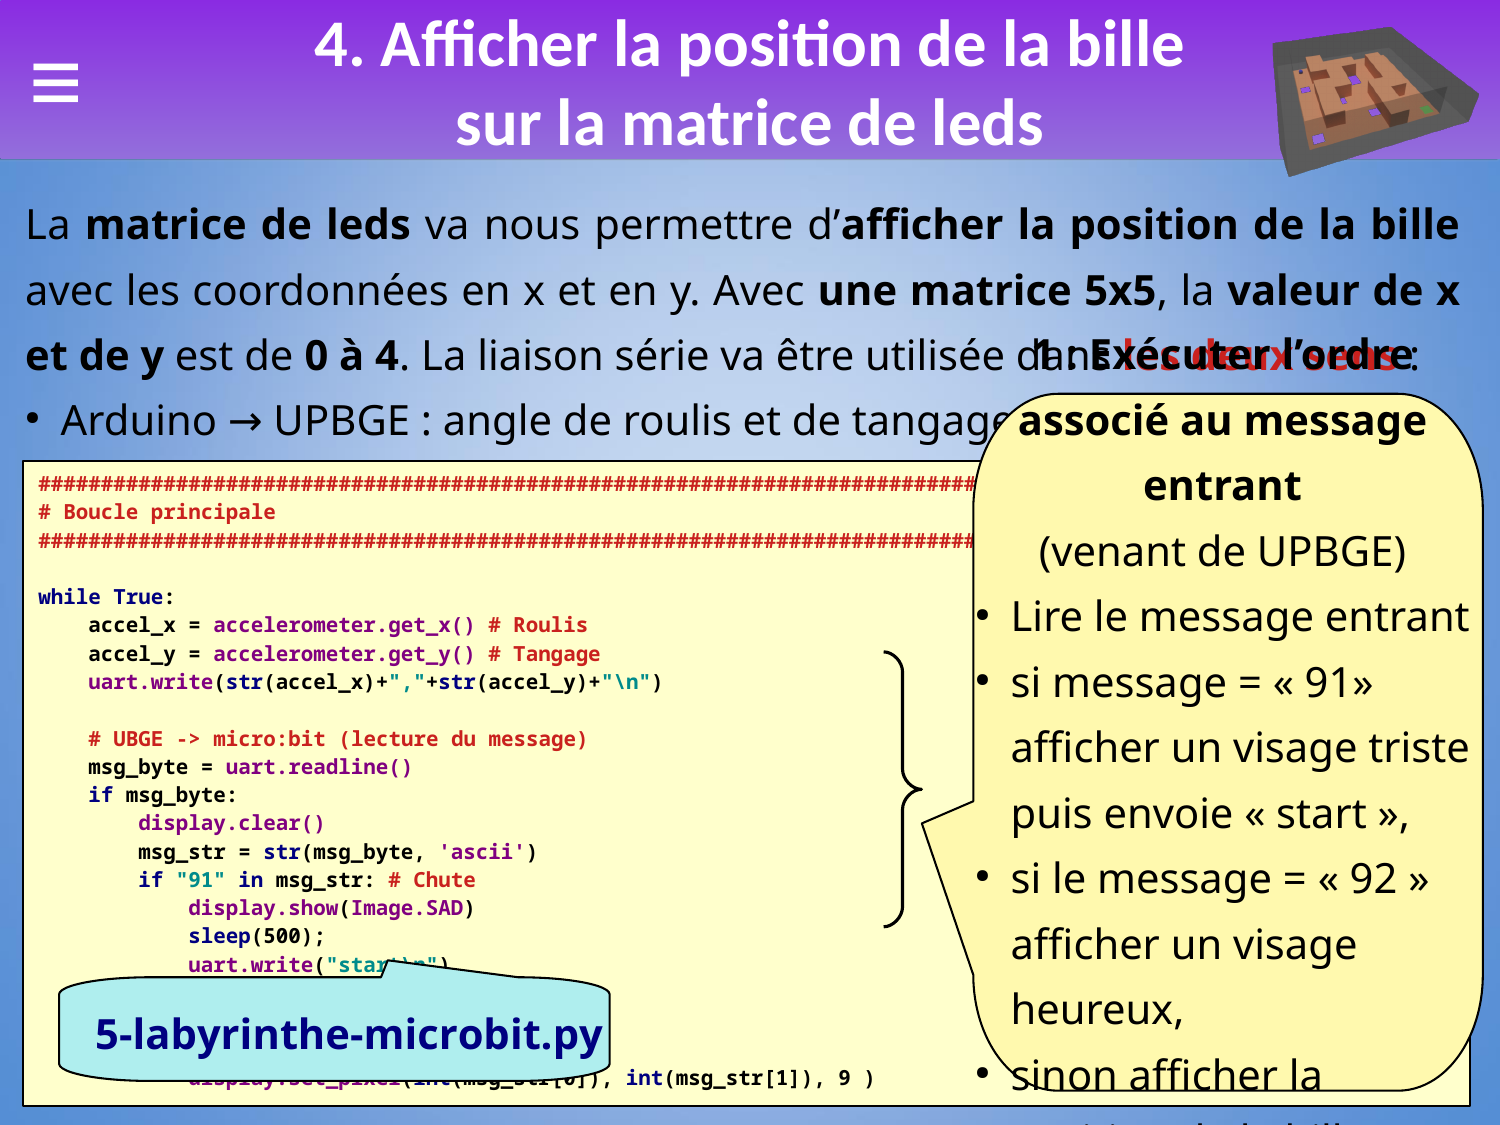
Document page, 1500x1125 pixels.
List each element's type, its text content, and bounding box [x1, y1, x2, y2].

text_box ≡ [14, 23, 101, 141]
text_box 1 : Exécuter l’ordre associé au message entrant (venant de UPBGE) Lire le message entrant si message = « 91» afficher un visage triste puis envoie « start », si le message = « 92 » afficher un visage heureux, sinon afficher la position de la bille [921, 393, 1483, 1091]
text_box La matrice de leds va nous permettre d’afficher la position de la bille avec les coordonnées en x et en y. Avec une matrice 5x5, la valeur de x et de y est de 0 à 4. La liaison série va être utilisée dans les deux sens : Arduino → UPBGE : angle de roulis et de tangage (ça c’est déjà fait !), UPBGE → Arduino : position en x et en y. [10, 178, 1476, 434]
text_box ################################################################################ # Boucle principale ################################################################################ while True: accel_x = accelerometer.get_x() # Roulis accel_y = accelerometer.get_y() # Tangage uart.write(str(accel_x)+","+str(accel_y)+"\n") # UBGE -> micro:bit (lecture du message) msg_byte = uart.readline() if msg_byte: display.clear() msg_str = str(msg_byte, 'ascii') if "91" in msg_str: # Chute display.show(Image.SAD) sleep(500); uart.write("start\n") elif "92" in msg_str: # Victoire display.show(Image.HAPPY) else: # Position de la bille display.set_pixel(int(msg_str[0]), int(msg_str[1]), 9 ) [22, 460, 1470, 1107]
text_box 5-labyrinthe-microbit.py [59, 960, 610, 1081]
text_box 4. Afficher la position de la bille sur la matrice de leds [0, 0, 1500, 159]
picture [0, 27, 1500, 1125]
